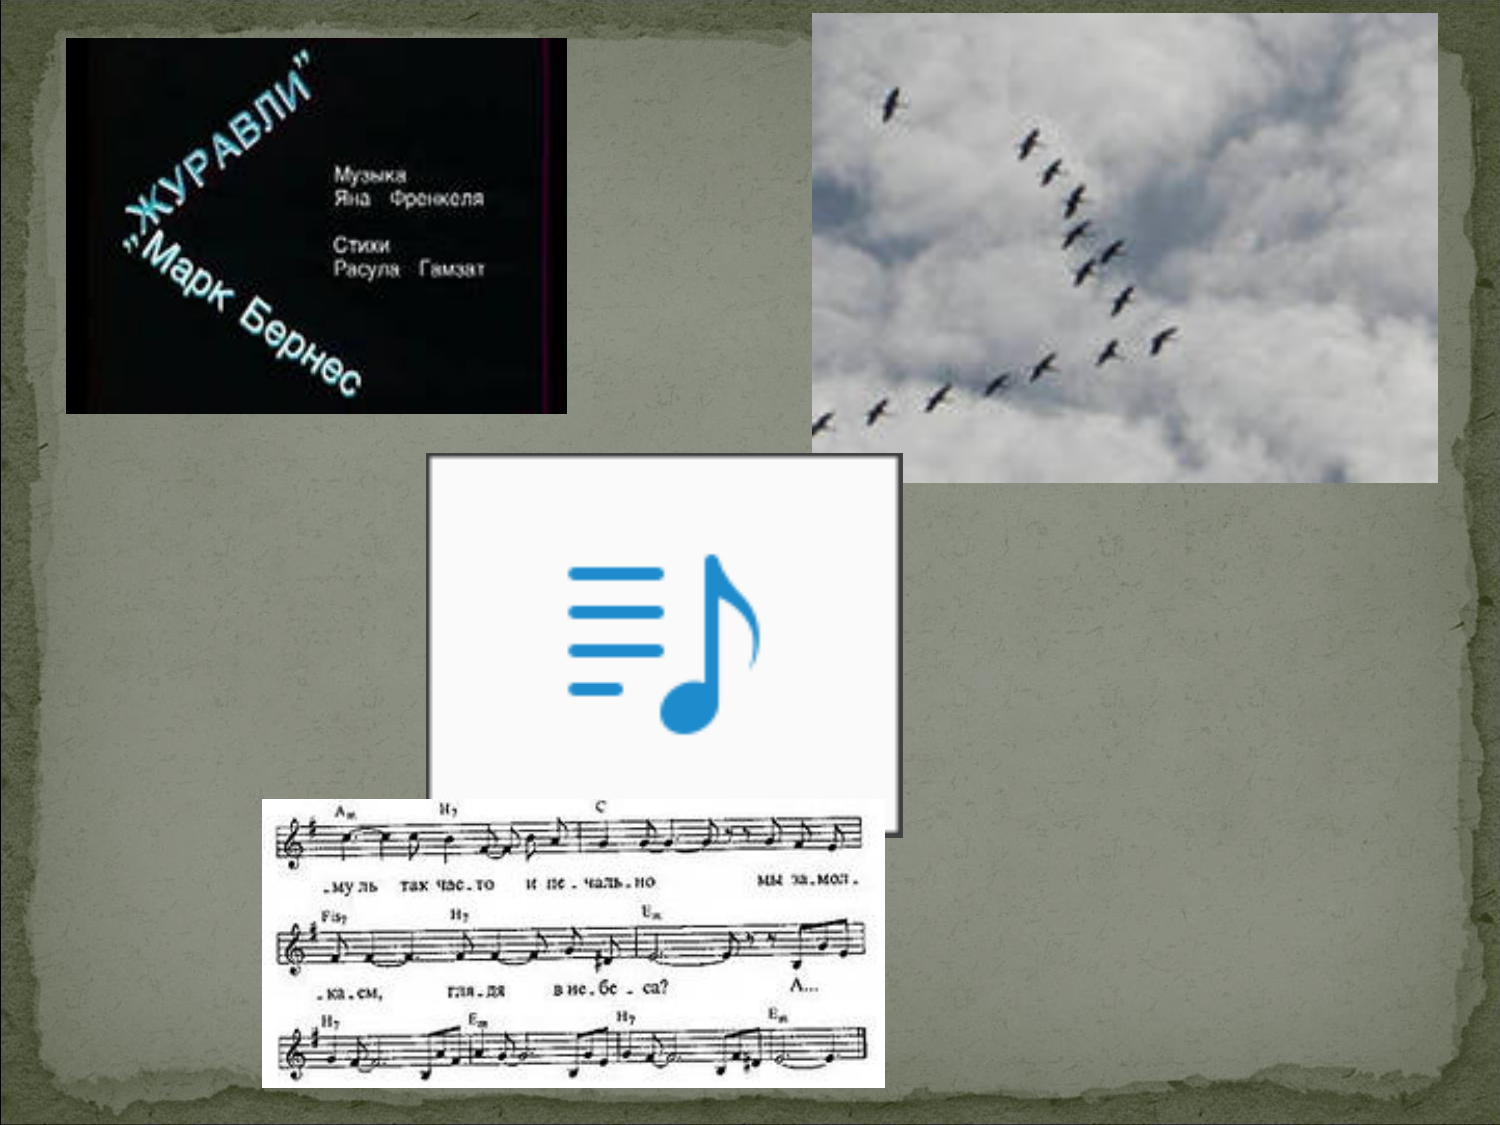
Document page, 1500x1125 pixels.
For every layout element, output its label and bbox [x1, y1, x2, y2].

picture [0, 0, 1500, 1125]
text_box [425, 452, 904, 839]
title [75, 24, 812, 225]
